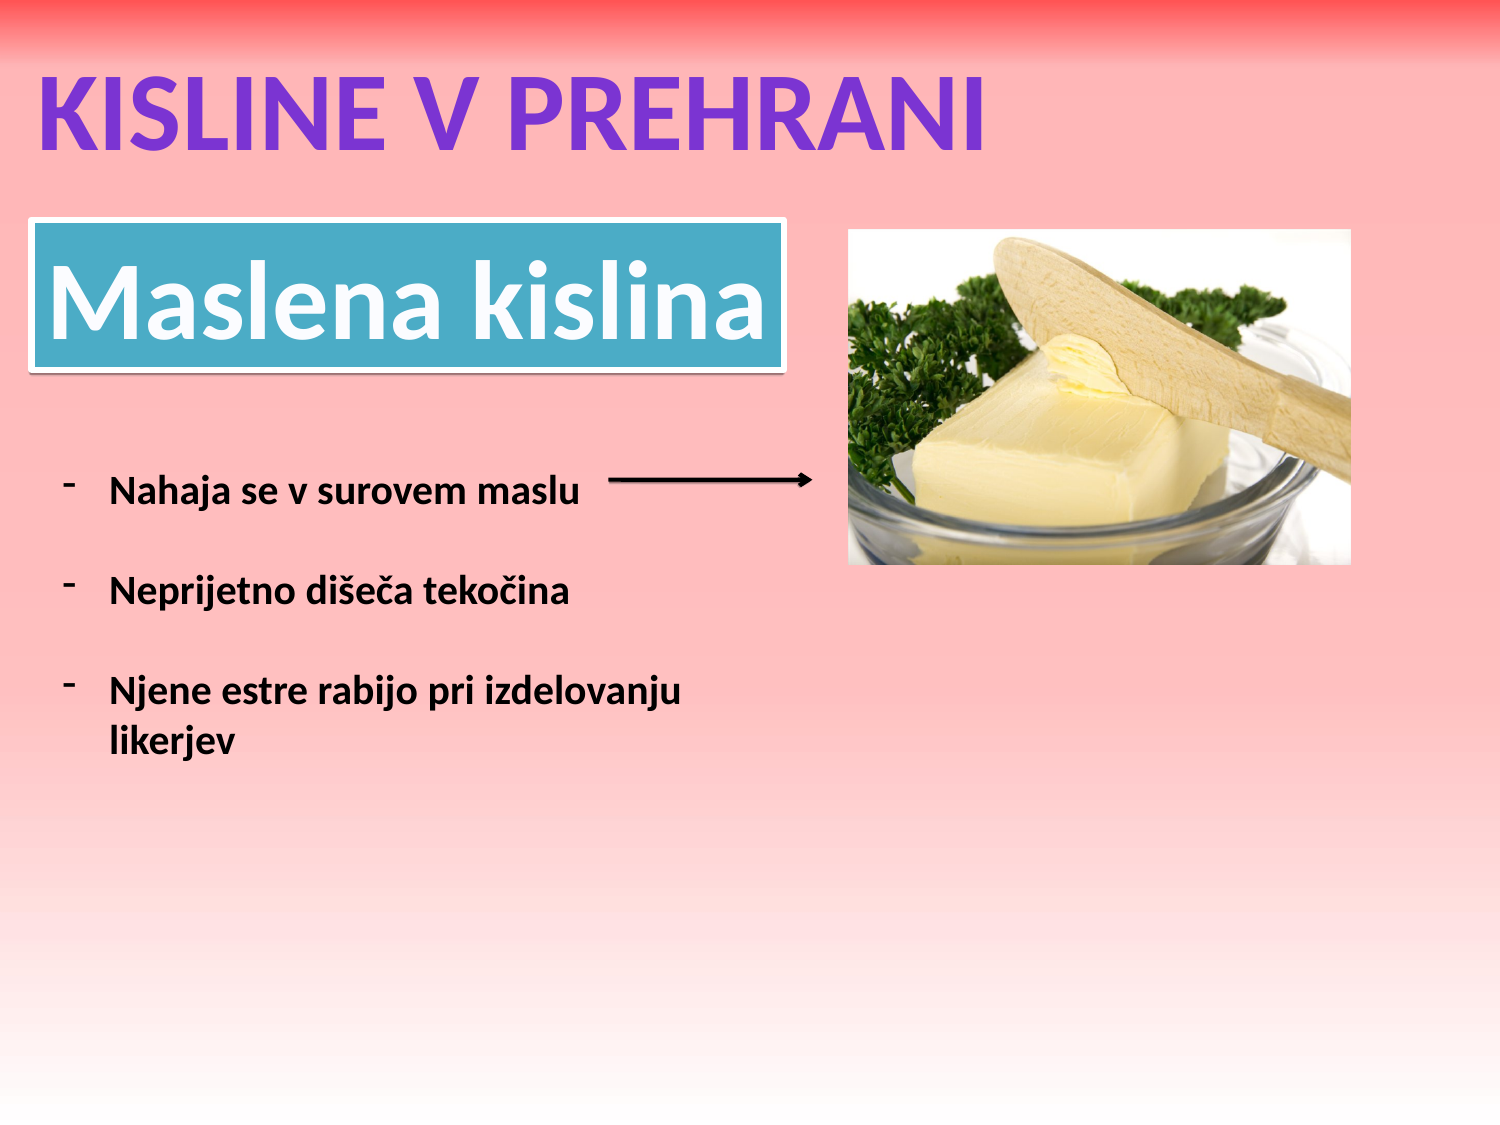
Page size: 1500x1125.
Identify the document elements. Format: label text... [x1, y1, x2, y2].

picture [0, 0, 1500, 1125]
text_box KISLINE V PREHRANi [22, 30, 1006, 181]
text_box Maslena kislina [31, 219, 784, 370]
text_box Nahaja se v surovem maslu Neprijetno dišeča tekočina Njene estre rabijo pri izdelovanju likerjev [47, 455, 816, 771]
